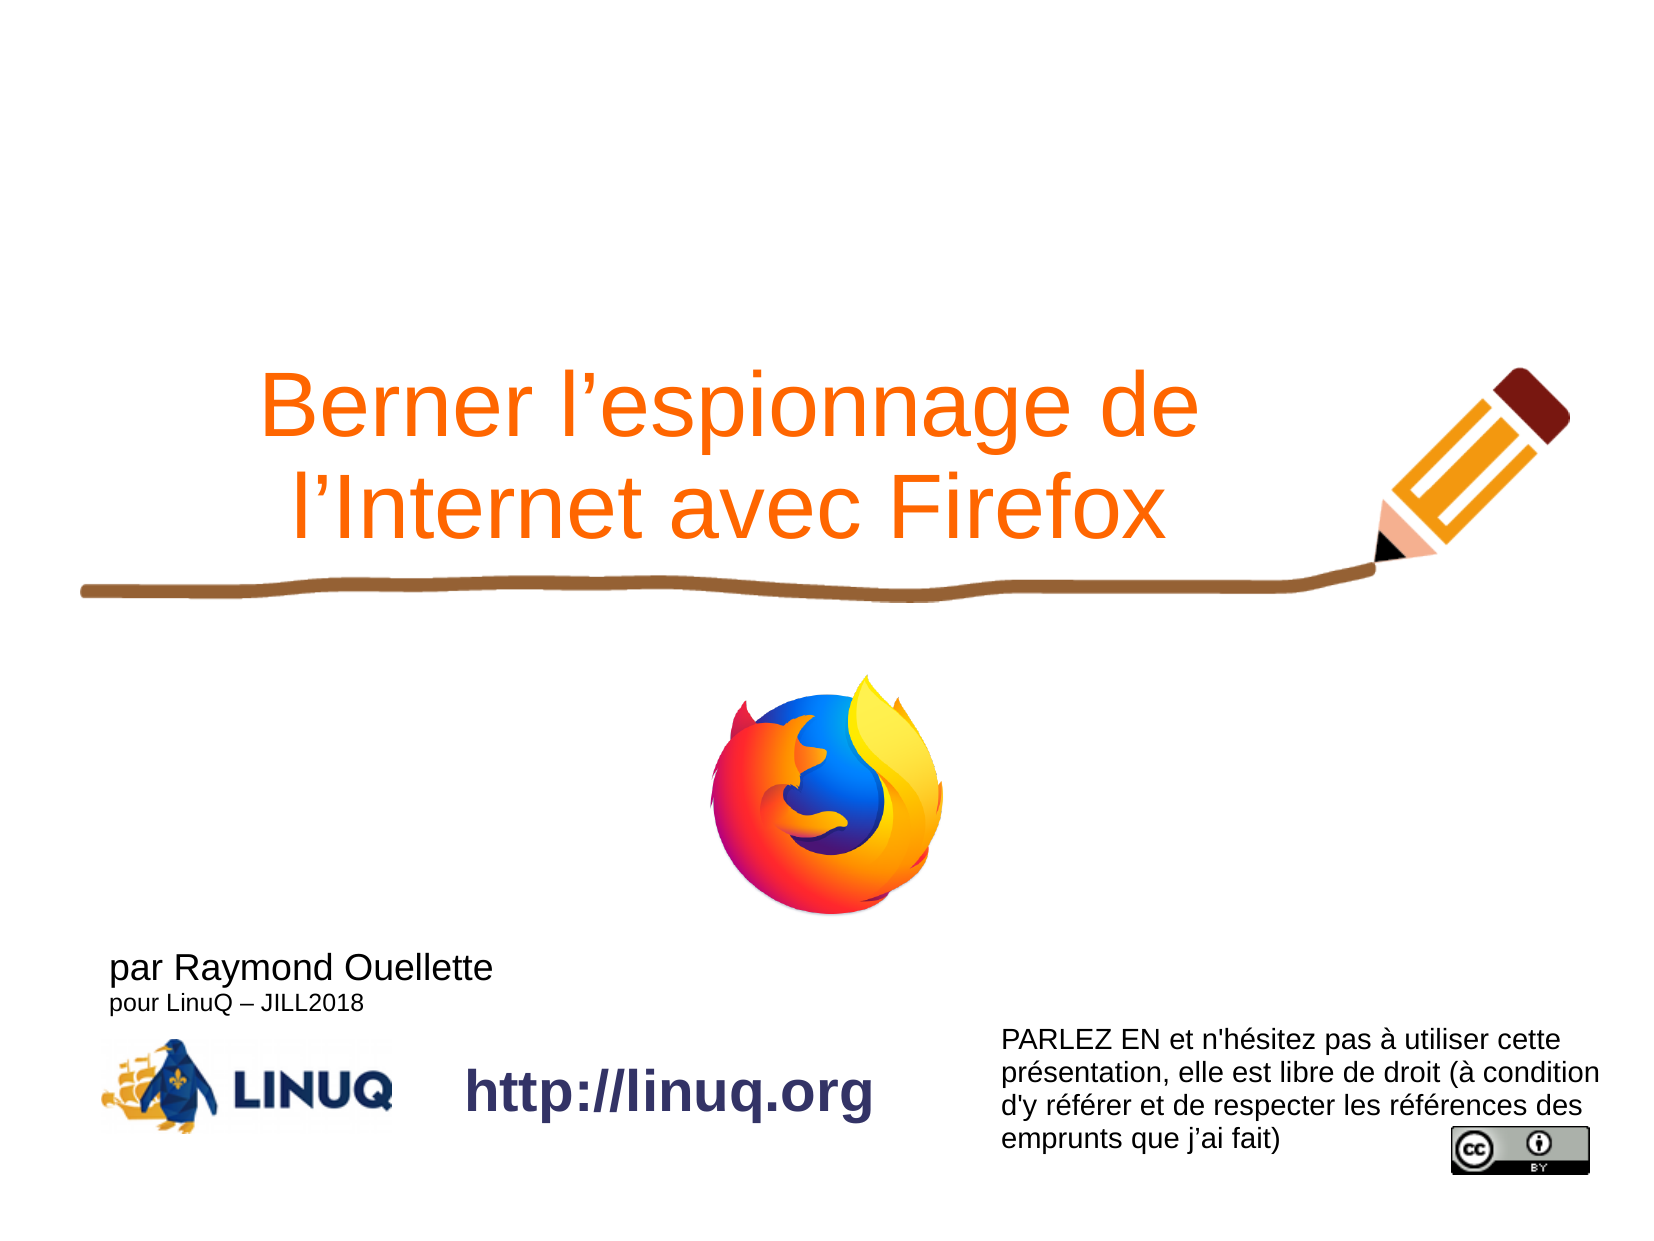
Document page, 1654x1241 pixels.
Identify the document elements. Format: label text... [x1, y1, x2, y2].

picture [1451, 1126, 1590, 1175]
picture [101, 1039, 392, 1134]
title Berner l’espionnage de l’Internet avec Firefox [82, 352, 1379, 560]
picture [80, 367, 1570, 603]
text_box PARLEZ EN et n'hésitez pas à utiliser cette présentation, elle est libre de droit (à condition d'y référer et de respecter les références des emprunts que j’ai fait) [986, 1015, 1636, 1199]
text_box par Raymond Ouellette pour LinuQ – JILL2018 [94, 938, 509, 1024]
text_box http://linuq.org [449, 1050, 911, 1187]
picture [703, 673, 951, 920]
